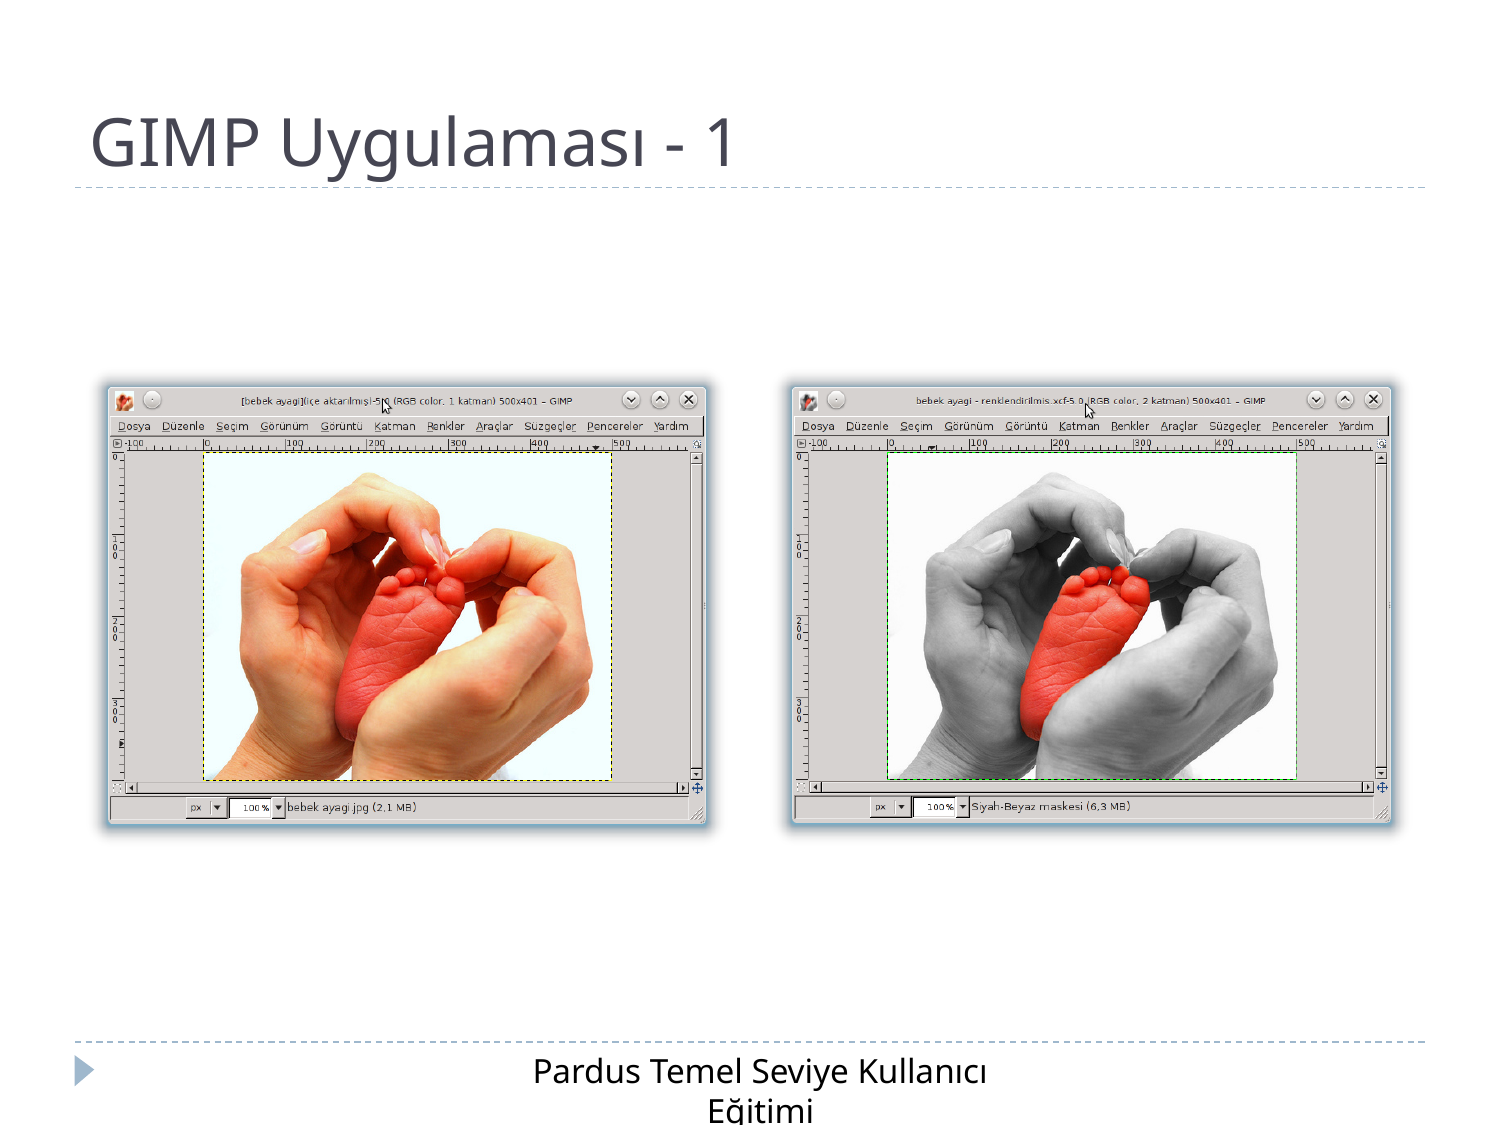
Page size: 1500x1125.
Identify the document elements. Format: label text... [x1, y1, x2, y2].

title GIMP Uygulaması - 1 [75, 37, 1425, 188]
picture [75, 354, 738, 856]
picture [759, 354, 1423, 855]
